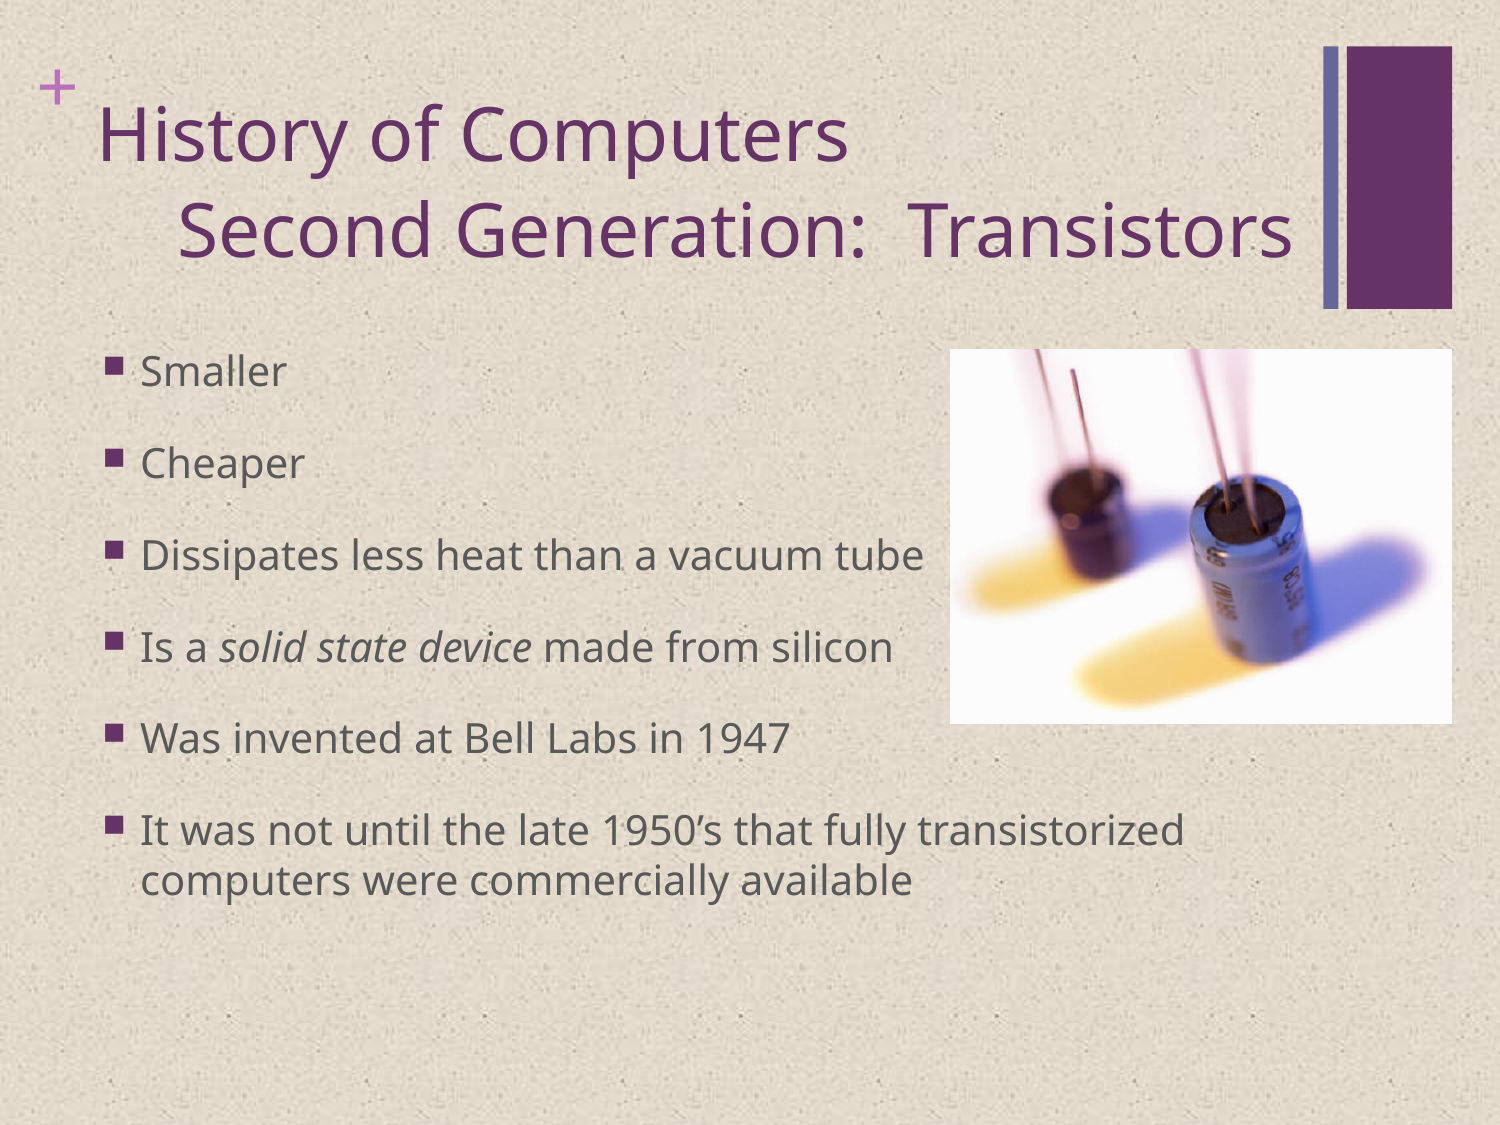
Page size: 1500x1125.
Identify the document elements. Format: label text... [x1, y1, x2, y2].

title History of Computers [81, 79, 1322, 263]
picture [0, 0, 1500, 1125]
list Smaller Cheaper Dissipates less heat than a vacuum tube Is a solid state device made from silicon Was invented at Bell Labs in 1947 It was not until the late 1950’s that fully transistorized computers were commercially available [87, 337, 1328, 1063]
list Second Generation: Transistors [162, 174, 1335, 303]
